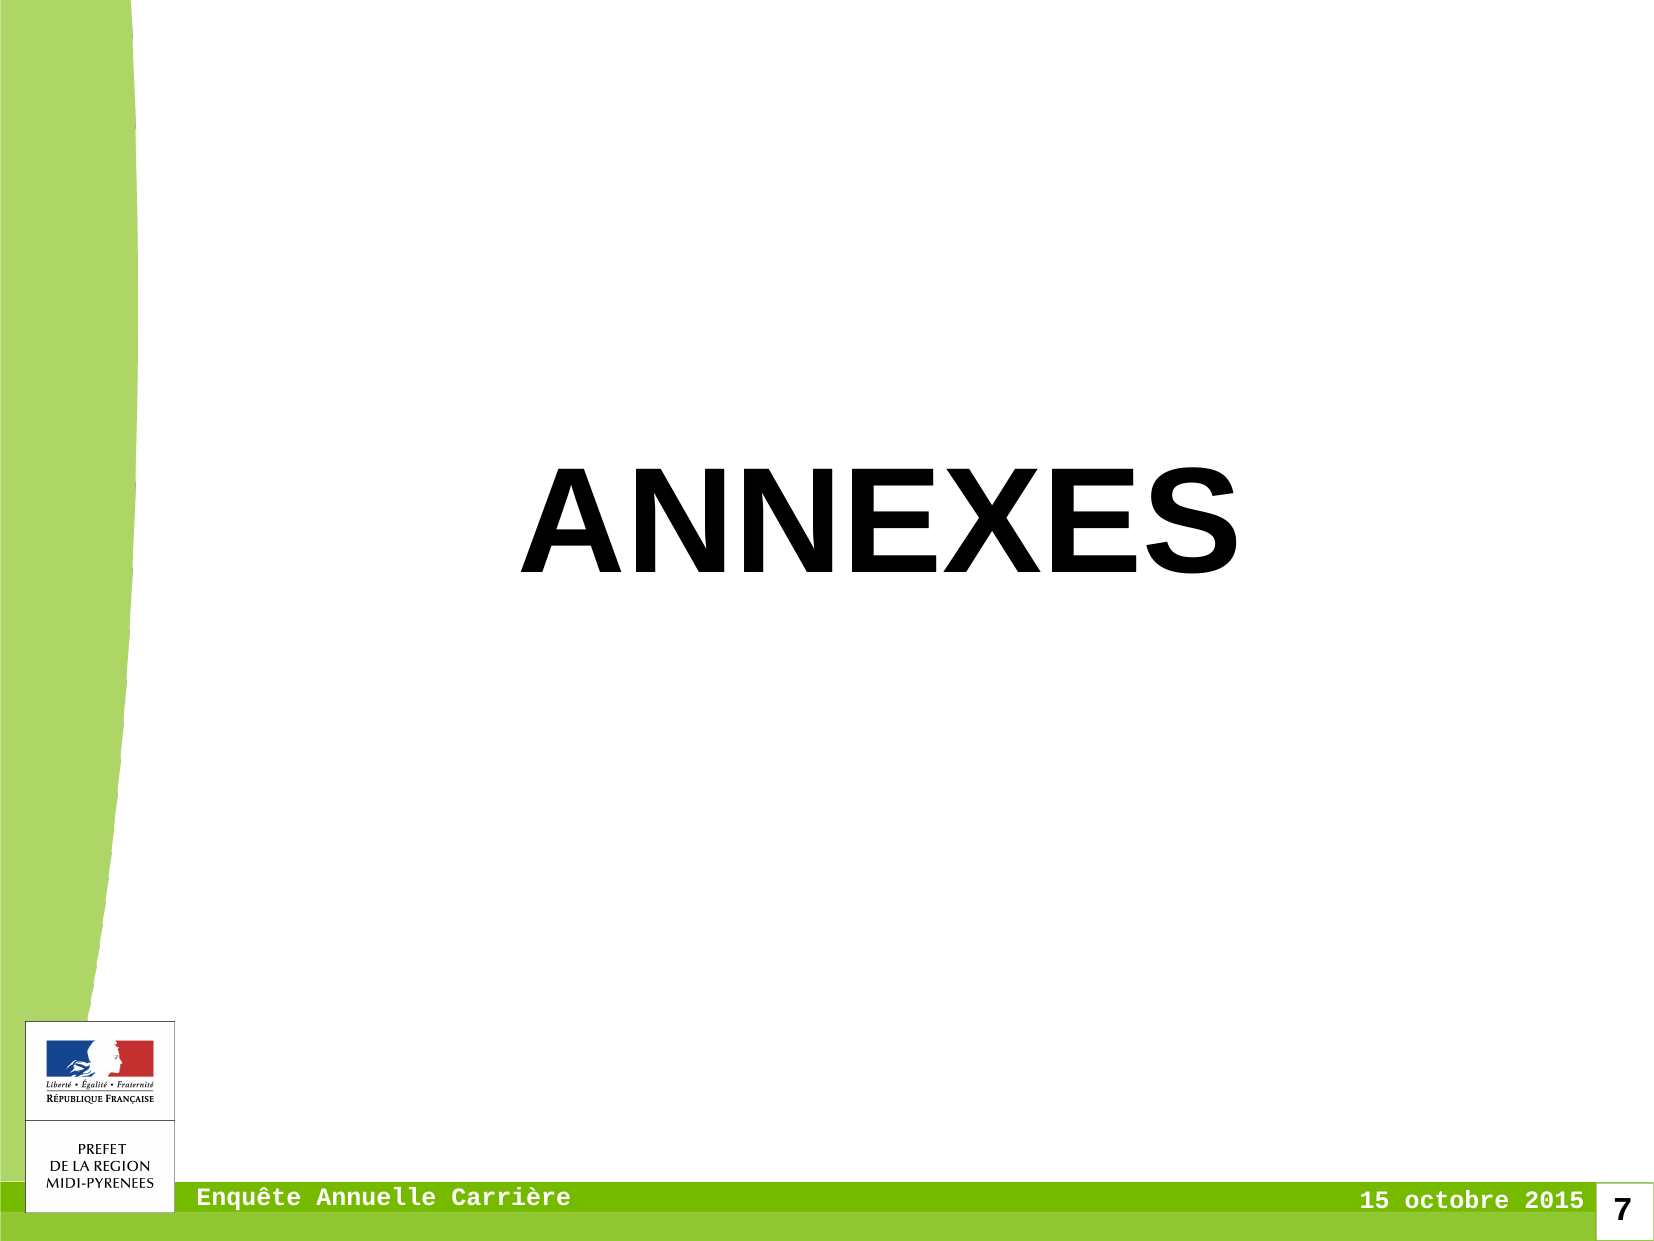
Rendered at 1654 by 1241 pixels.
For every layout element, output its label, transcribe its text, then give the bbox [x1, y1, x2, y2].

picture [0, 0, 1654, 1241]
list ANNEXES [204, 361, 1486, 805]
